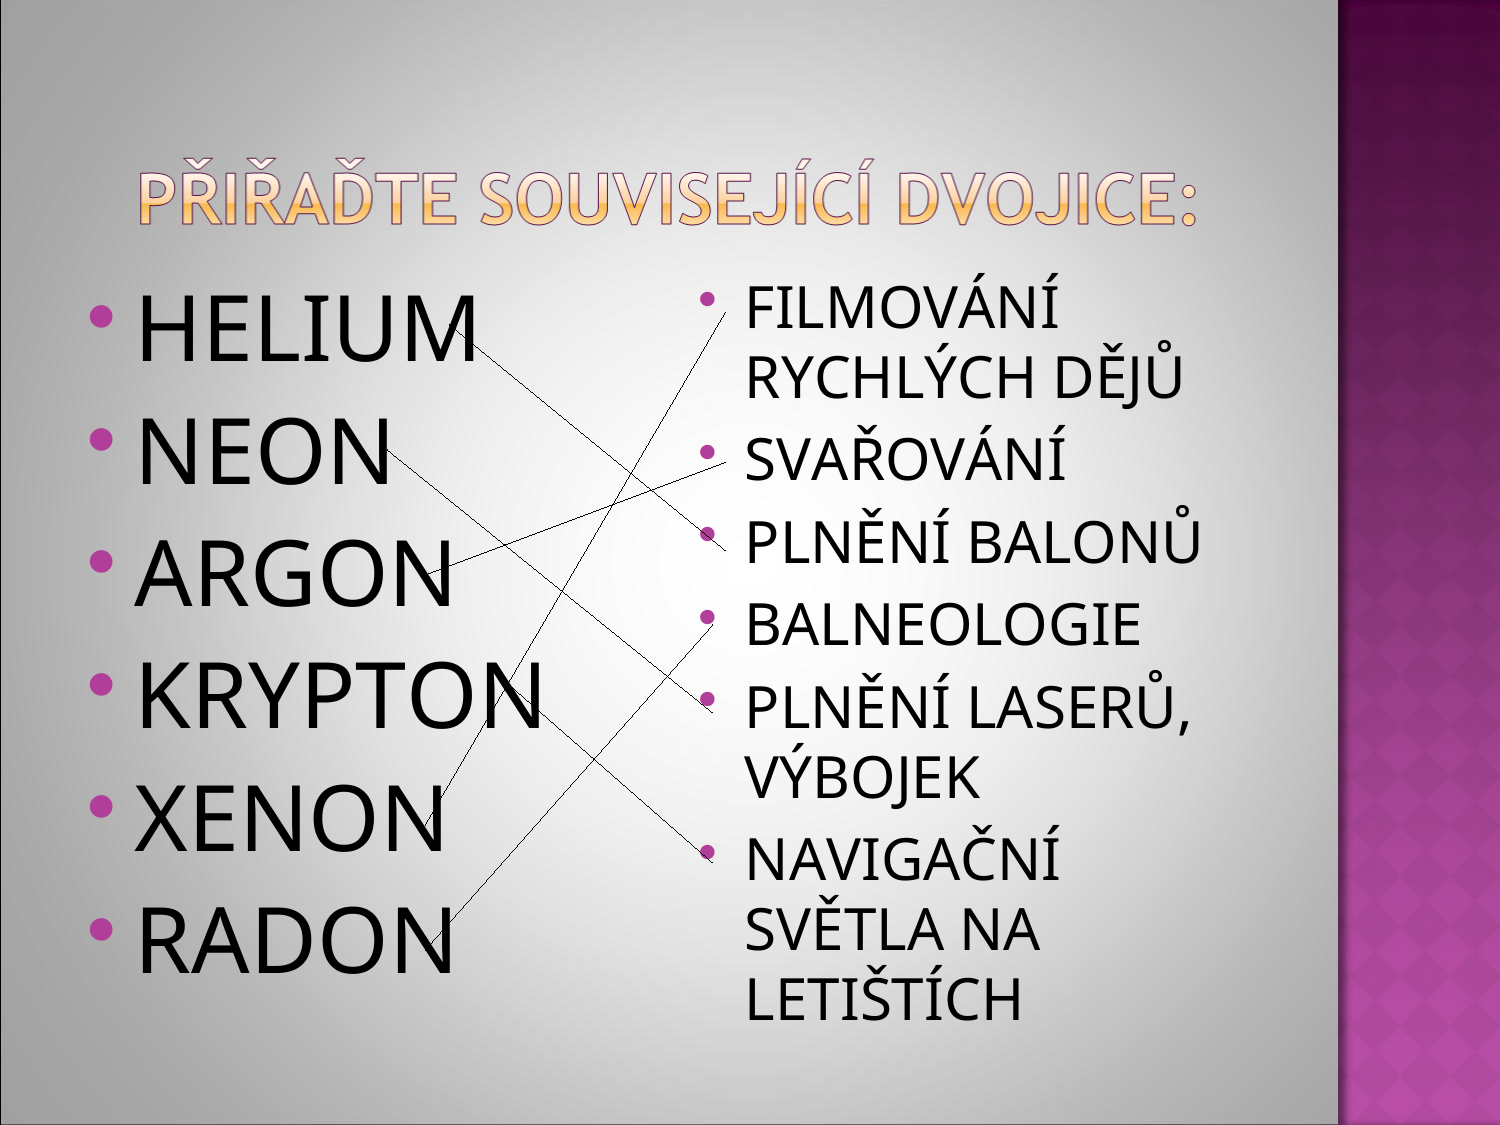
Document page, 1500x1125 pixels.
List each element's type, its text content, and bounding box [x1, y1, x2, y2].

list HELIUM NEON ARGON KRYPTON XENON RADON [74, 262, 653, 1006]
text_box [73, 52, 1265, 241]
picture [0, 0, 1500, 1125]
list FILMOVÁNÍ RYCHLÝCH DĚJŮ SVAŘOVÁNÍ PLNĚNÍ BALONŮ BALNEOLOGIE PLNĚNÍ LASERŮ, VÝBOJEK NAVIGAČNÍ SVĚTLA NA LETIŠTÍCH [685, 262, 1263, 1006]
